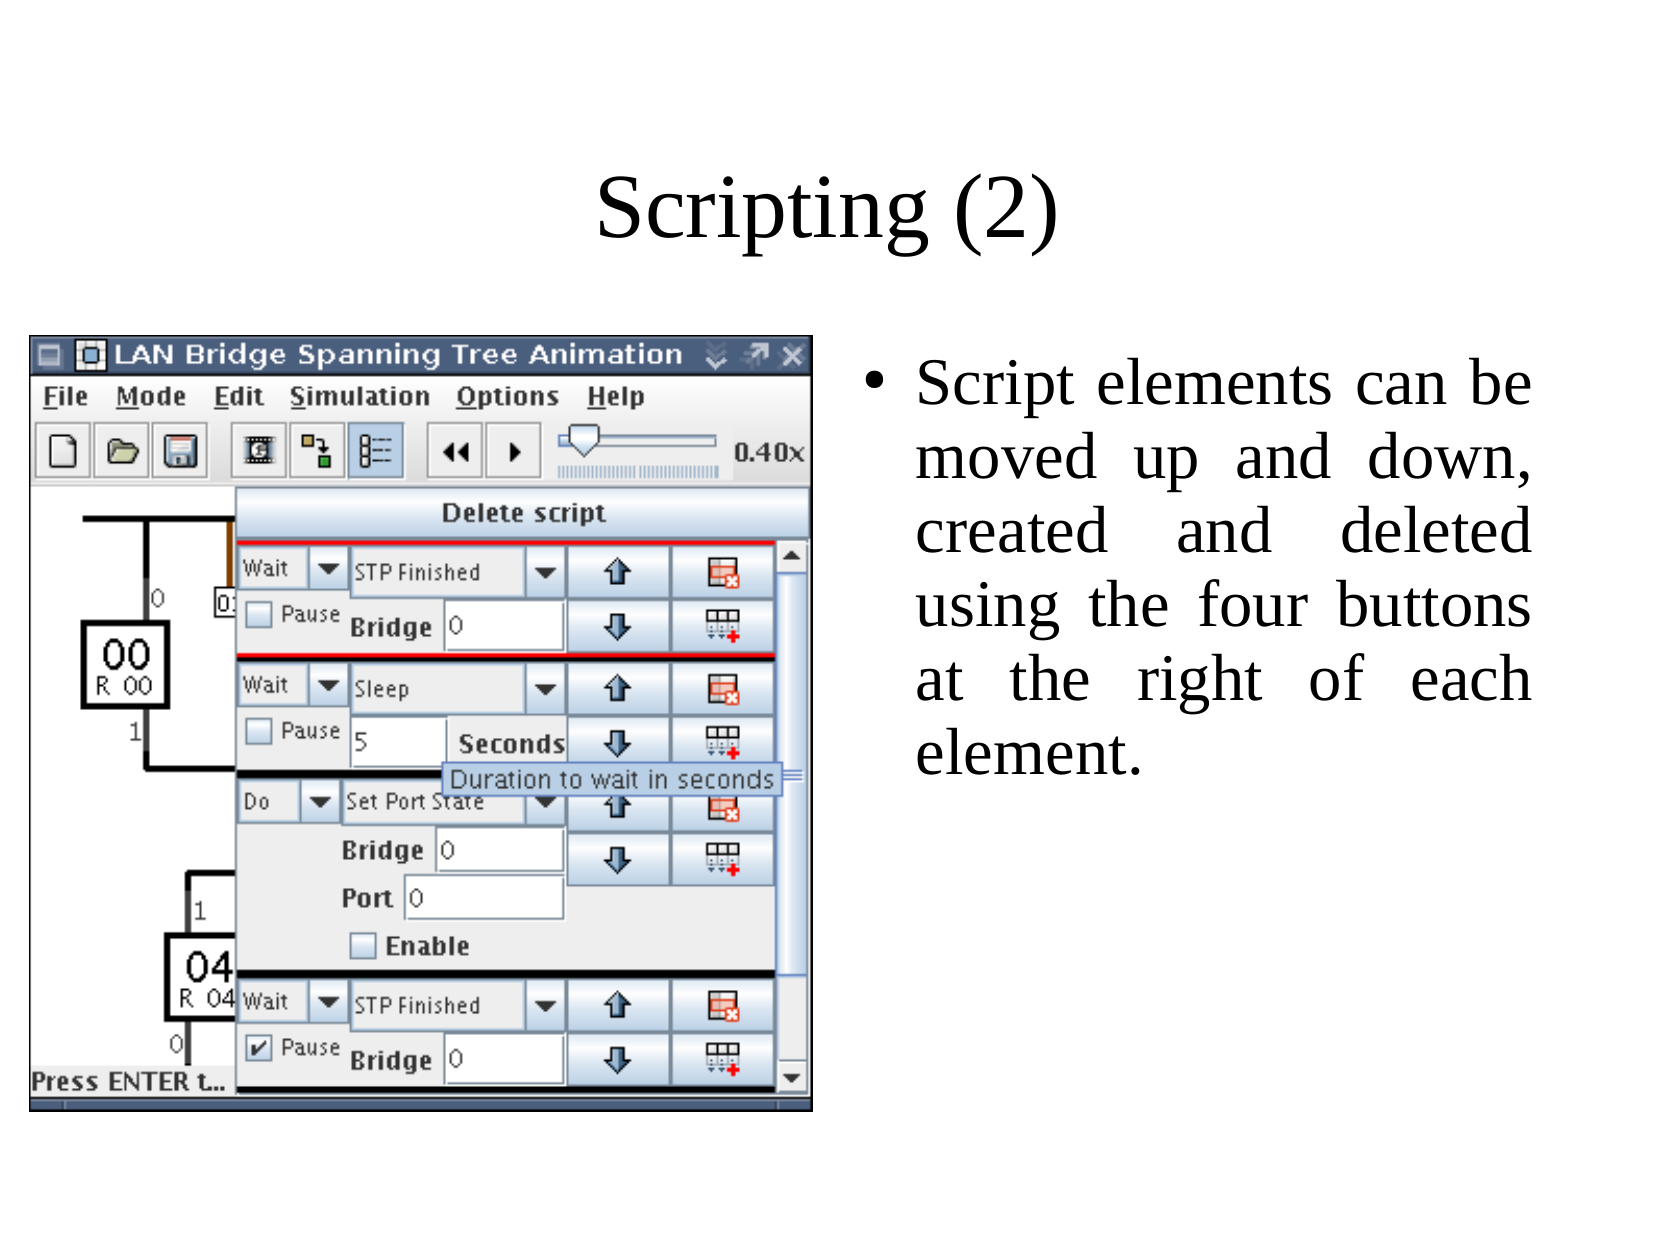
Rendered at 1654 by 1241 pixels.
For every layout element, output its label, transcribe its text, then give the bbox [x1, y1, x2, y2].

title Scripting (2) [121, 102, 1534, 311]
list Script elements can be moved up and down, created and deleted using the four buttons at the right of each element. [844, 344, 1534, 1127]
picture [29, 335, 813, 1112]
